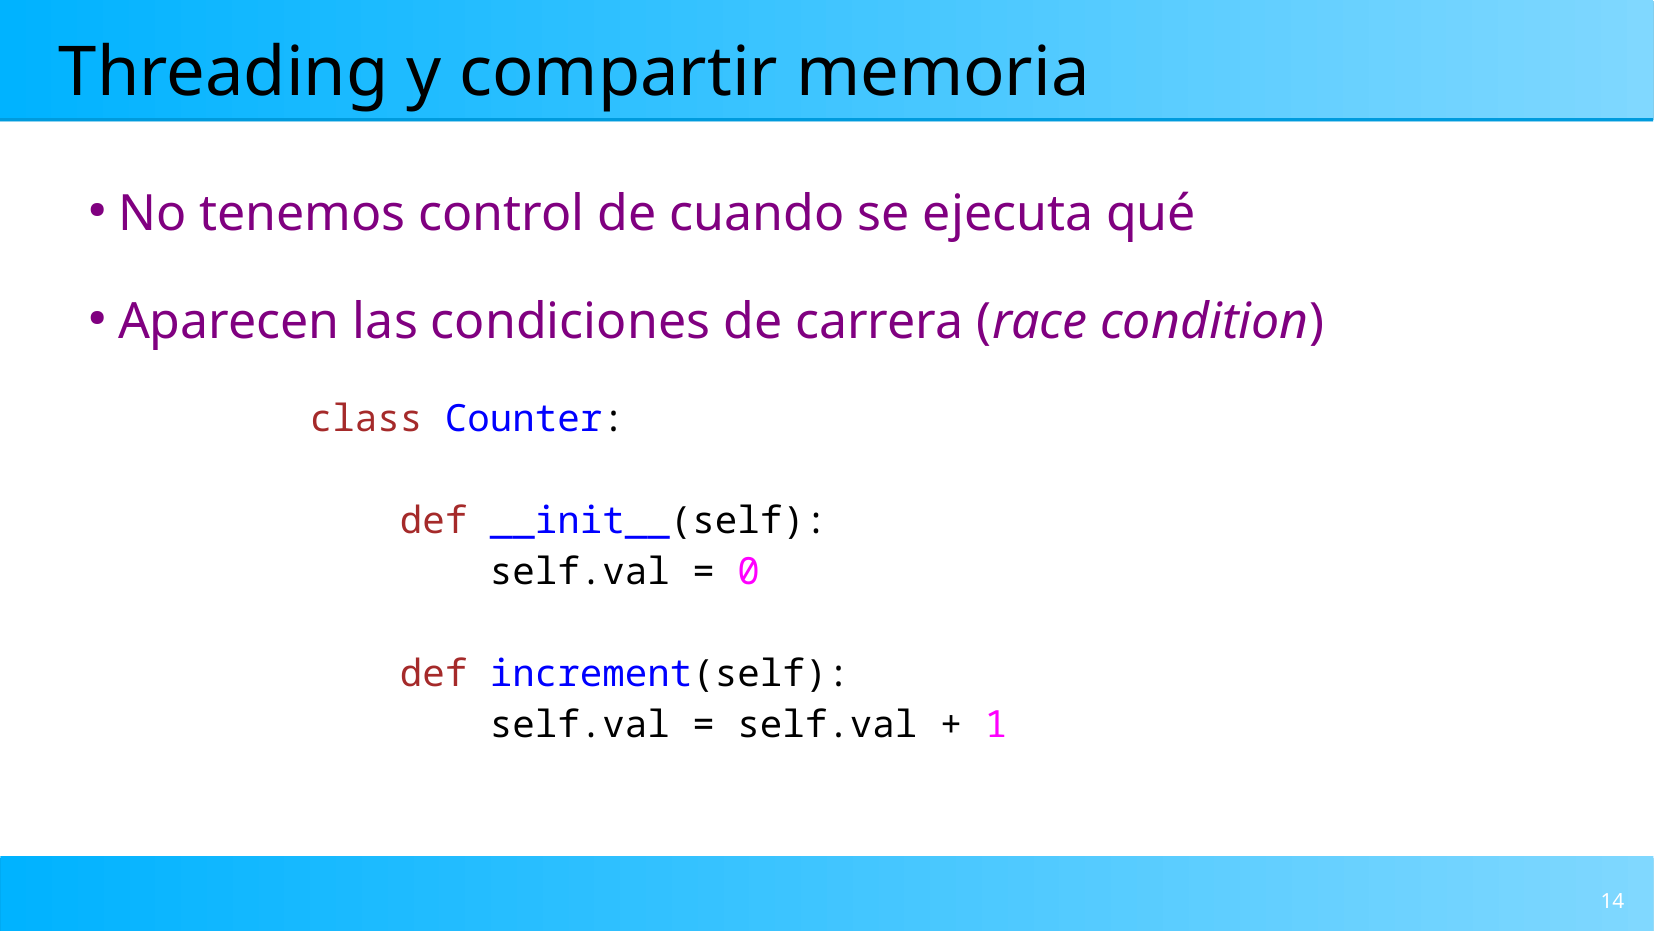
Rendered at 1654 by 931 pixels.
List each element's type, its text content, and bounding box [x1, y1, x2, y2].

list No tenemos control de cuando se ejecuta qué Aparecen las condiciones de carrera (race condition) [59, 177, 1595, 768]
text_box class Counter: def __init__(self): self.val = 0 def increment(self): self.val = self.val + 1 [295, 383, 1329, 827]
title Threading y compartir memoria [59, 29, 1595, 108]
